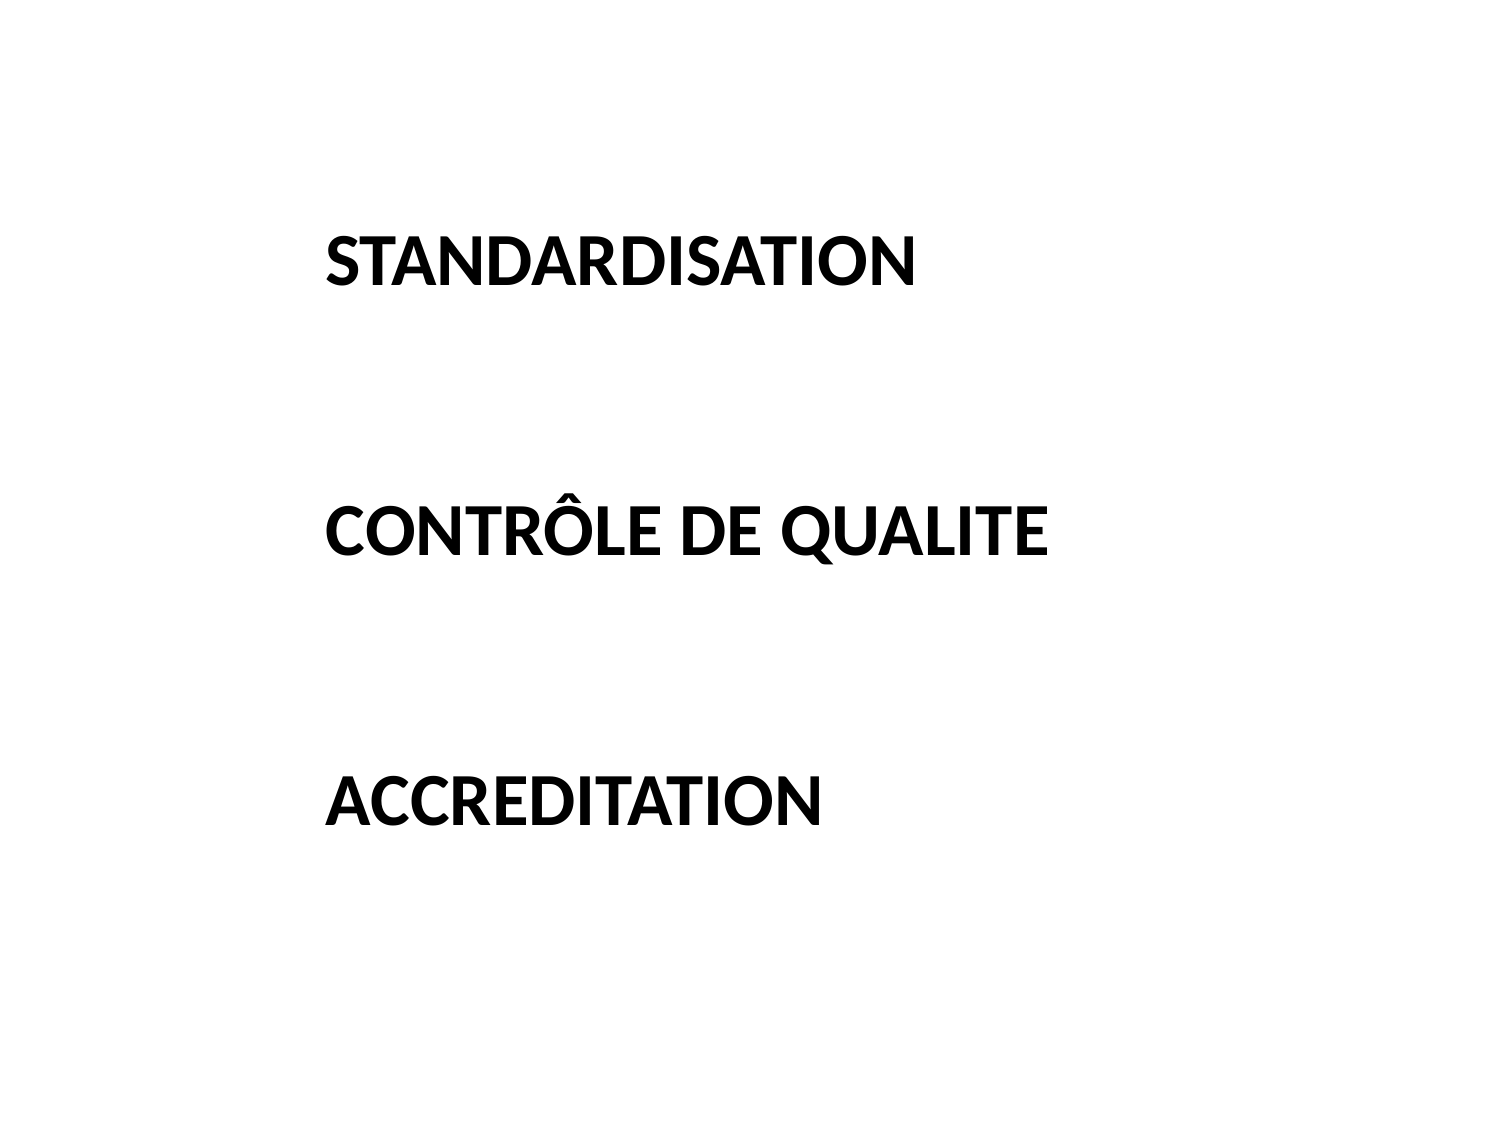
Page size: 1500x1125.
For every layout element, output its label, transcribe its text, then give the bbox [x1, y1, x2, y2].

text_box STANDARDISATION CONTRÔLE DE QUALITE ACCREDITATION [310, 202, 1072, 854]
